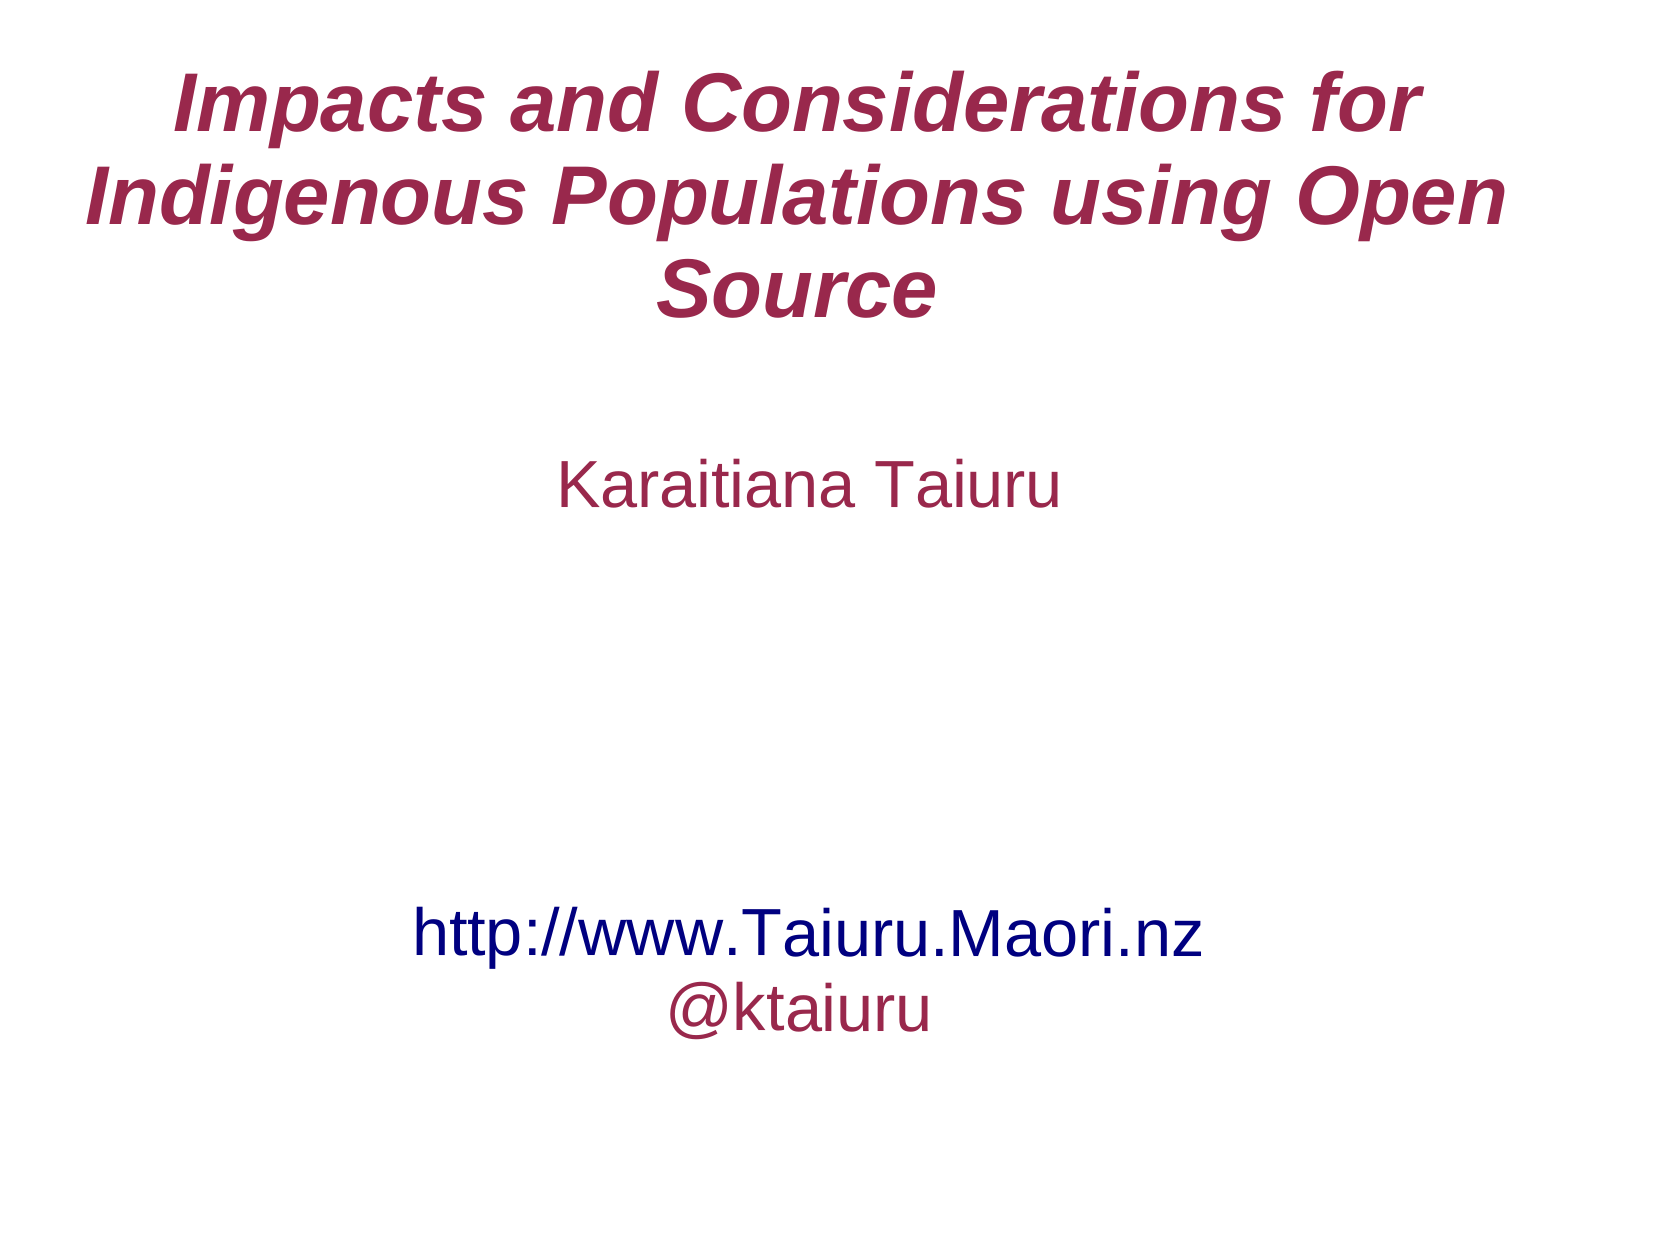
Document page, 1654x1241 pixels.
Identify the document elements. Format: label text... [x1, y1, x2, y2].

title Impacts and Considerations for Indigenous Populations using Open Source [70, 56, 1524, 615]
subtitle Karaitiana Taiuru http://www.Taiuru.Maori.nz @ktaiuru [129, 445, 1490, 1123]
